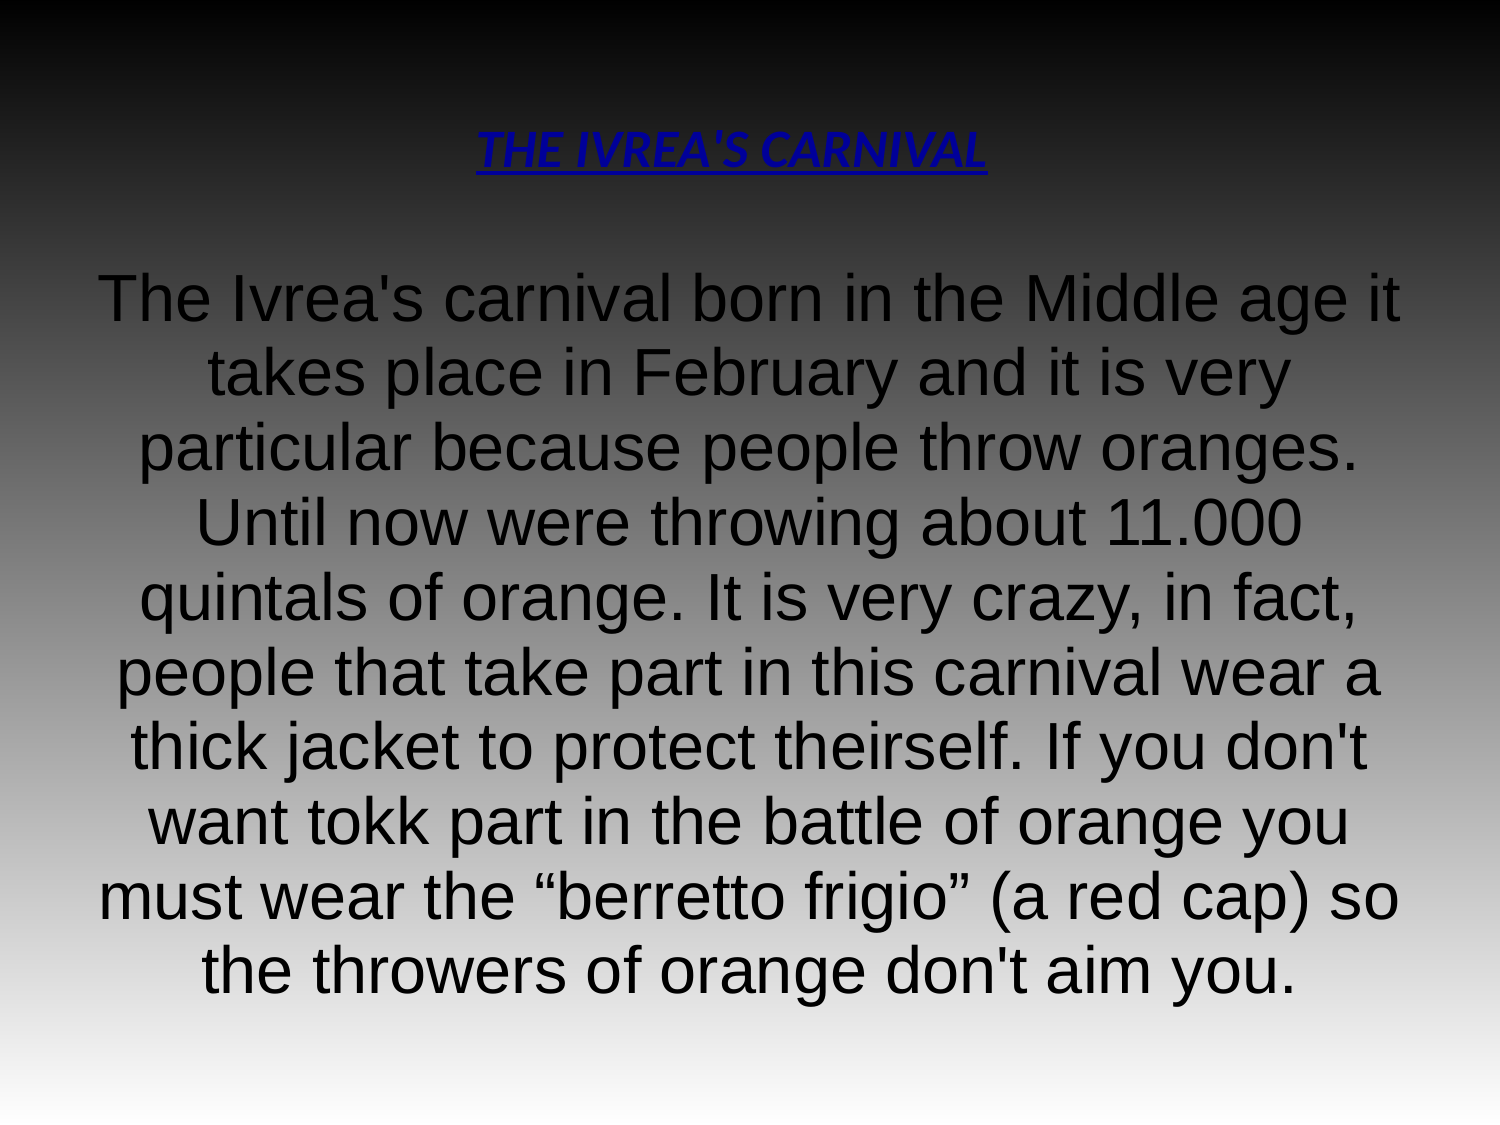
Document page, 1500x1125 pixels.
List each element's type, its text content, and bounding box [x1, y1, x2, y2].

subtitle The Ivrea's carnival born in the Middle age it takes place in February and it is very particular because people throw oranges. Until now were throwing about 11.000 quintals of orange. It is very crazy, in fact, people that take part in this carnival wear a thick jacket to protect theirself. If you don't want tokk part in the battle of orange you must wear the “berretto frigio” (a red cap) so the throwers of orange don't aim you. [75, 260, 1425, 1009]
title THE IVREA'S CARNIVAL [59, 60, 1409, 249]
